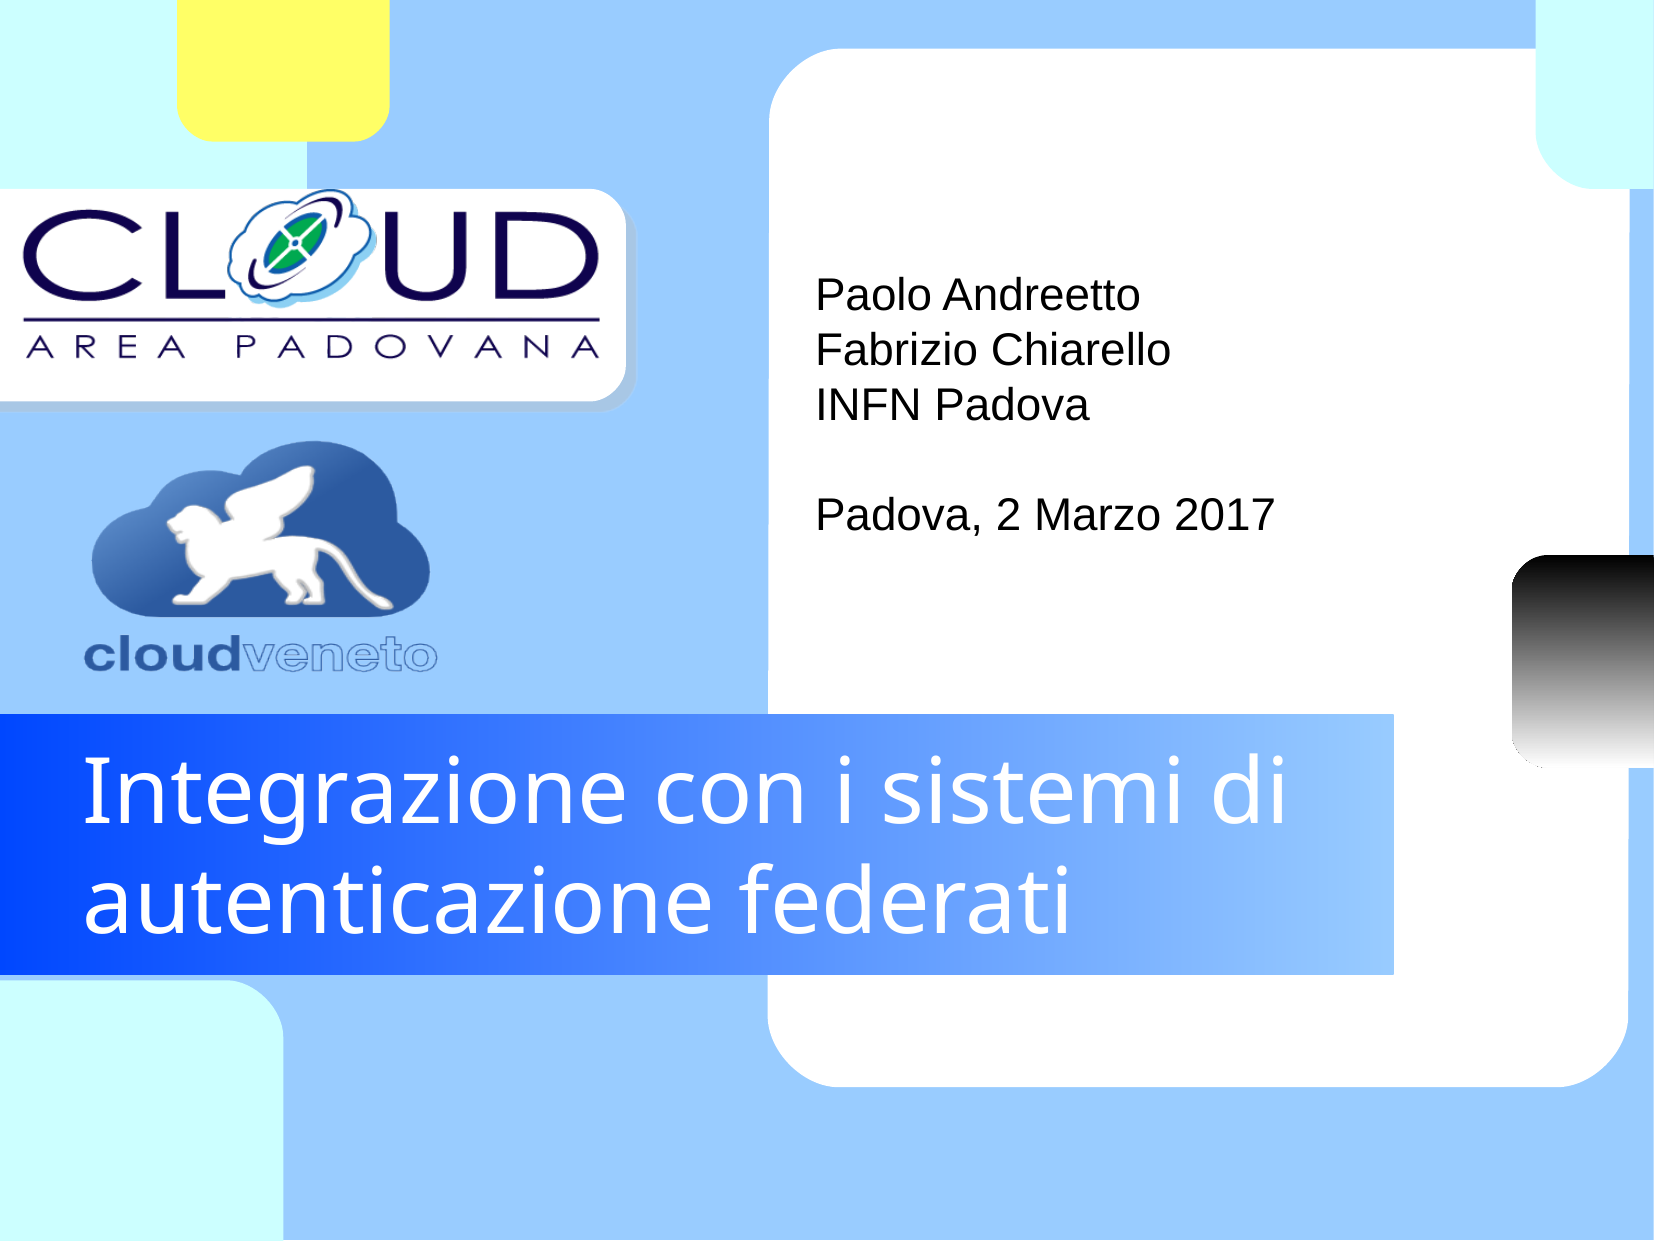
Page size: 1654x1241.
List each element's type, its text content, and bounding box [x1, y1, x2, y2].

picture [13, 188, 617, 367]
picture [82, 439, 440, 674]
text_box Integrazione con i sistemi di autenticazione federati [82, 718, 1311, 965]
text_box Paolo Andreetto Fabrizio Chiarello INFN Padova Padova, 2 Marzo 2017 [814, 313, 1571, 571]
